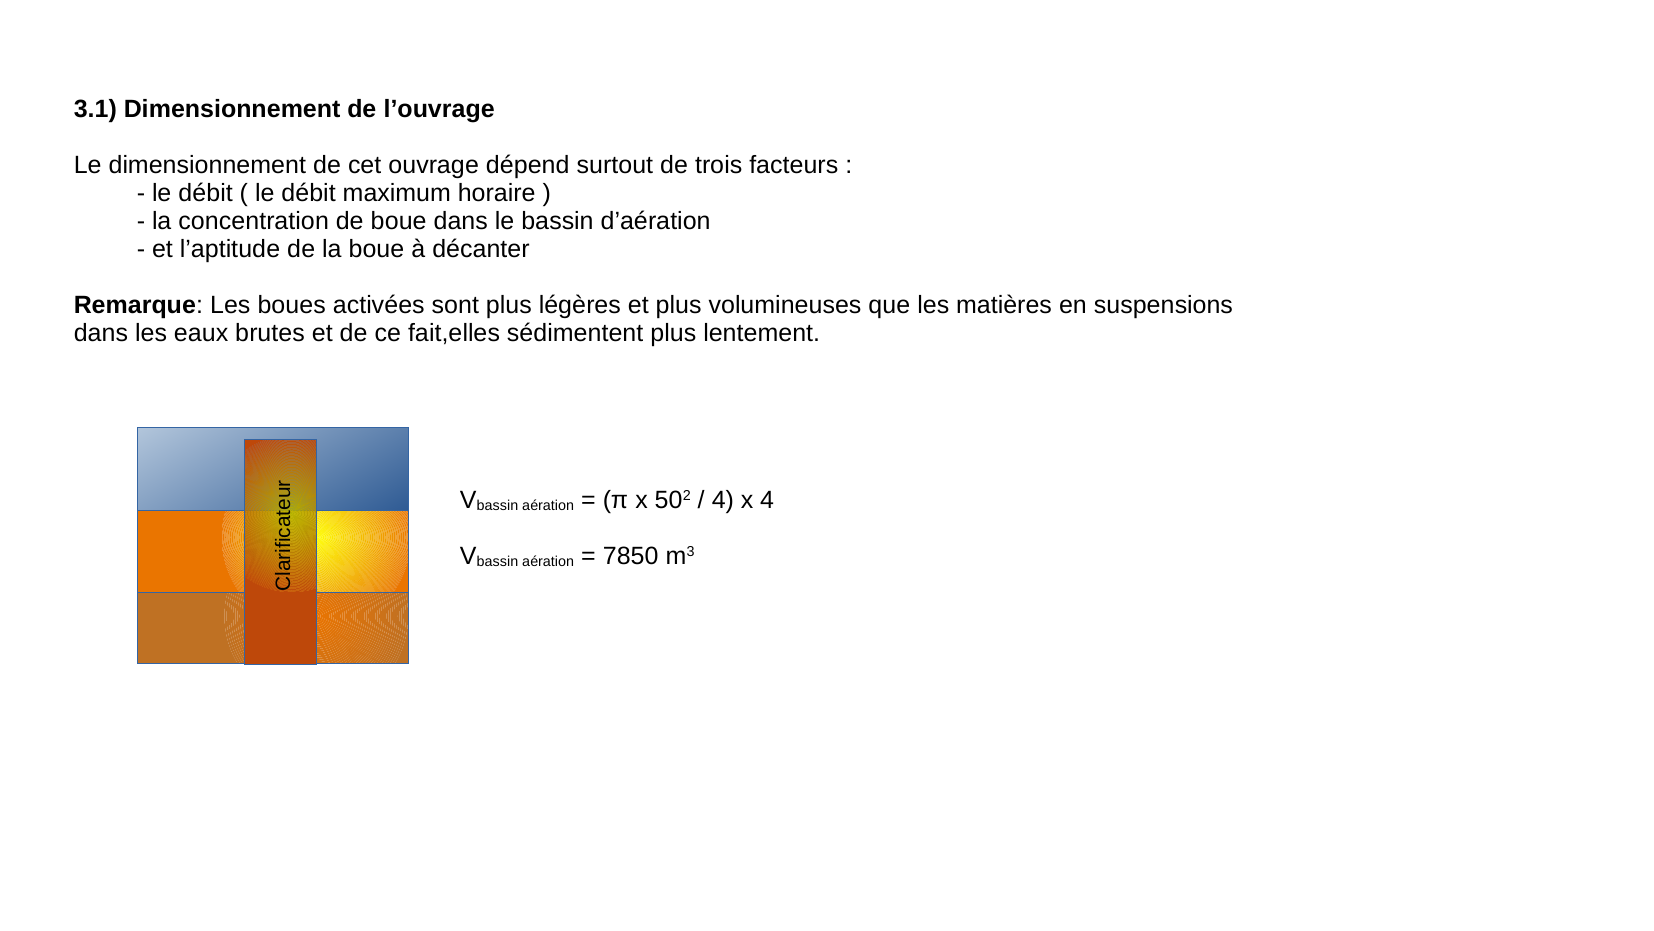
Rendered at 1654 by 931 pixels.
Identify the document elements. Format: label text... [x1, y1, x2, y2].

text_box 3.1) Dimensionnement de l’ouvrage Le dimensionnement de cet ouvrage dépend surtout de trois facteurs : - le débit ( le débit maximum horaire ) - la concentration de boue dans le bassin d’aération - et l’aptitude de la boue à décanter Remarque: Les boues activées sont plus légères et plus volumineuses que les matières en suspensions dans les eaux brutes et de ce fait,elles sédimentent plus lentement. [58, 87, 1269, 355]
text_box [137, 427, 409, 665]
text_box Vbassin aération = (π x 502 / 4) x 4 Vbassin aération = 7850 m3 [445, 478, 811, 596]
text_box Clarificateur [263, 465, 303, 606]
